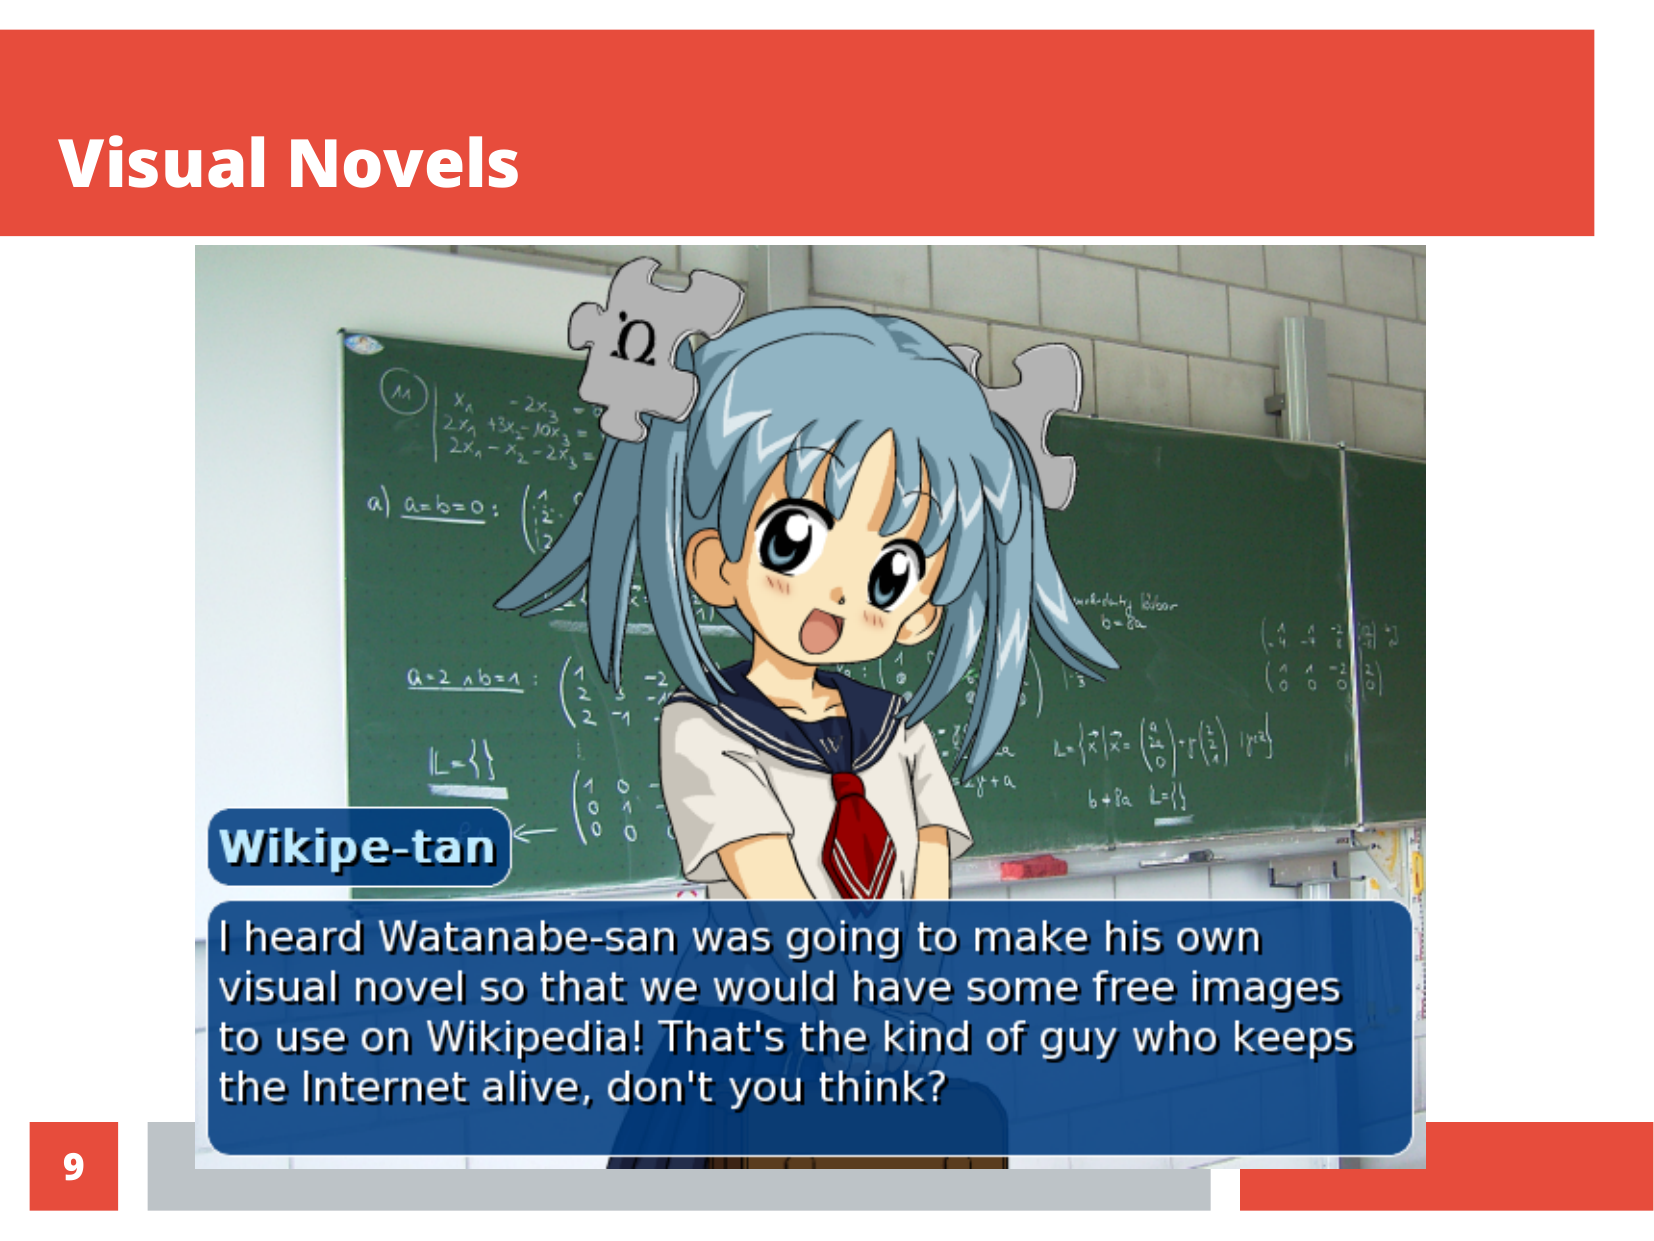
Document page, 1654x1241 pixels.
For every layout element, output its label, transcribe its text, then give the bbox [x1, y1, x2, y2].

picture [195, 245, 1426, 1169]
title Visual Novels [59, 59, 1595, 207]
